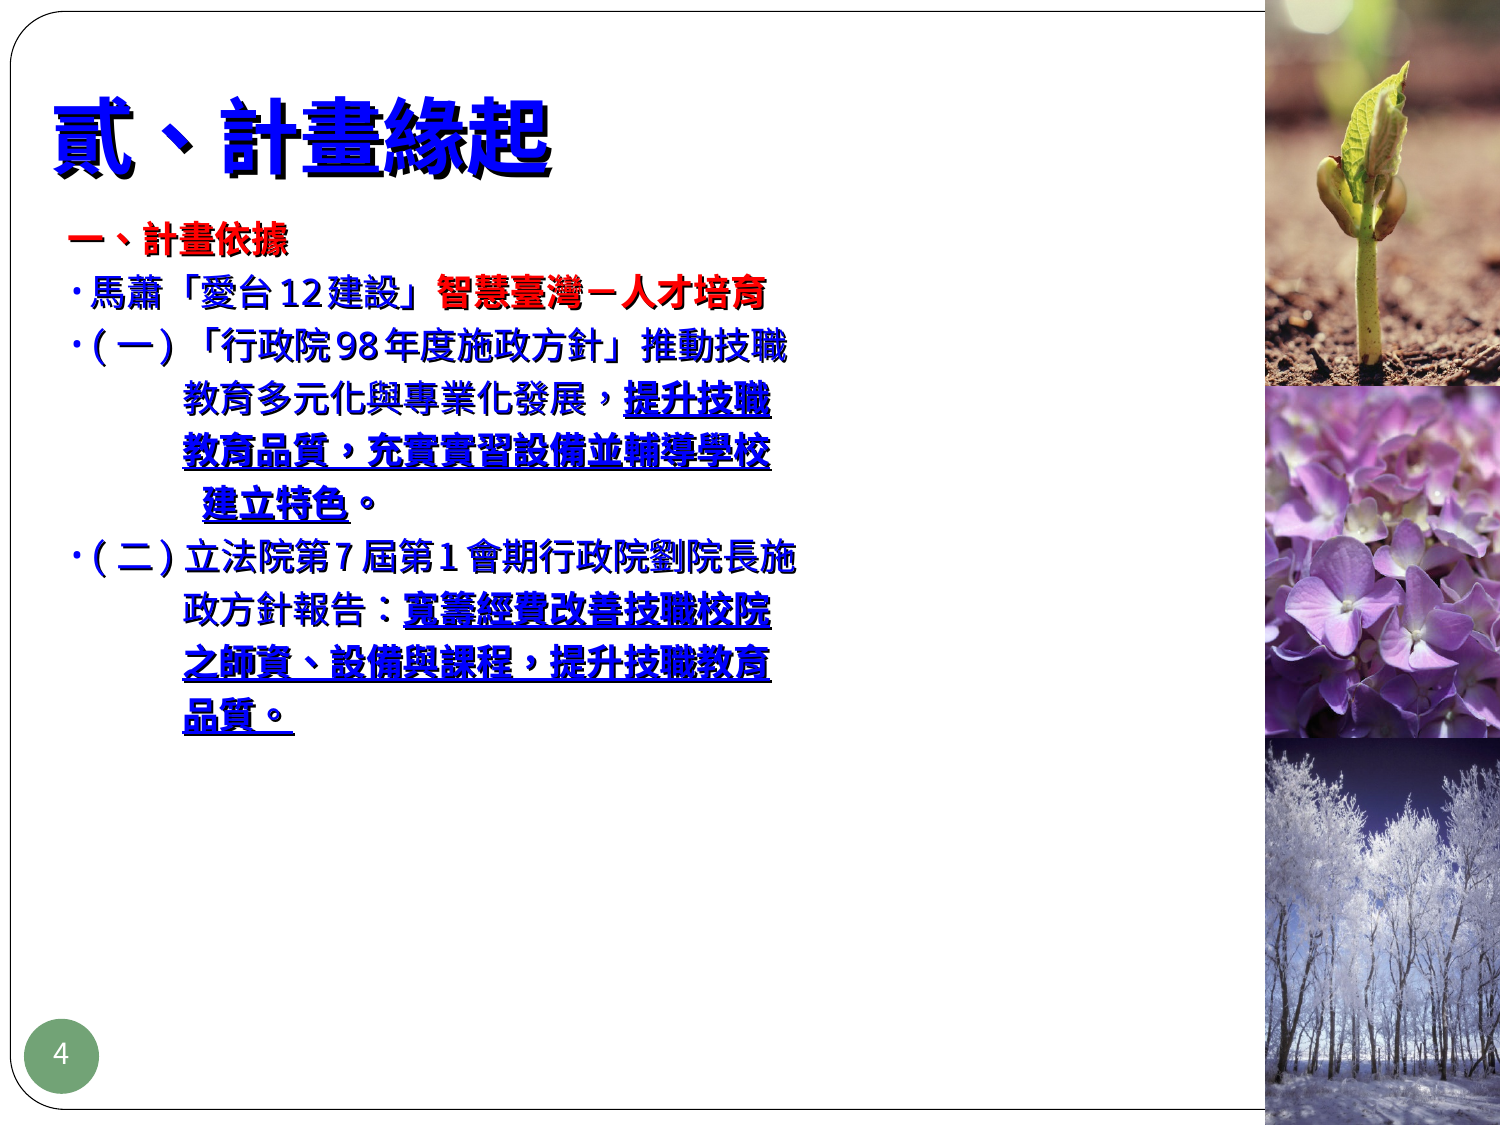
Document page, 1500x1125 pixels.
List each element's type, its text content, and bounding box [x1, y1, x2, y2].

title 貳、計畫緣起 [35, 35, 668, 200]
list 一、計畫依據 馬蕭「愛台12建設」智慧臺灣－人才培育 (一)「行政院98年度施政方針」推動技職 教育多元化與專業化發展，提升技職 教育品質，充實實習設備並輔導學校 建立特色。 (二)立法院第7屆第1會期行政院劉院長施 政方針報告：寬籌經費改善技職校院 之師資、設備與課程，提升技職教育 品質。 [53, 207, 1247, 749]
text_box <編號> [23, 1018, 100, 1094]
picture [1265, 0, 1500, 1125]
